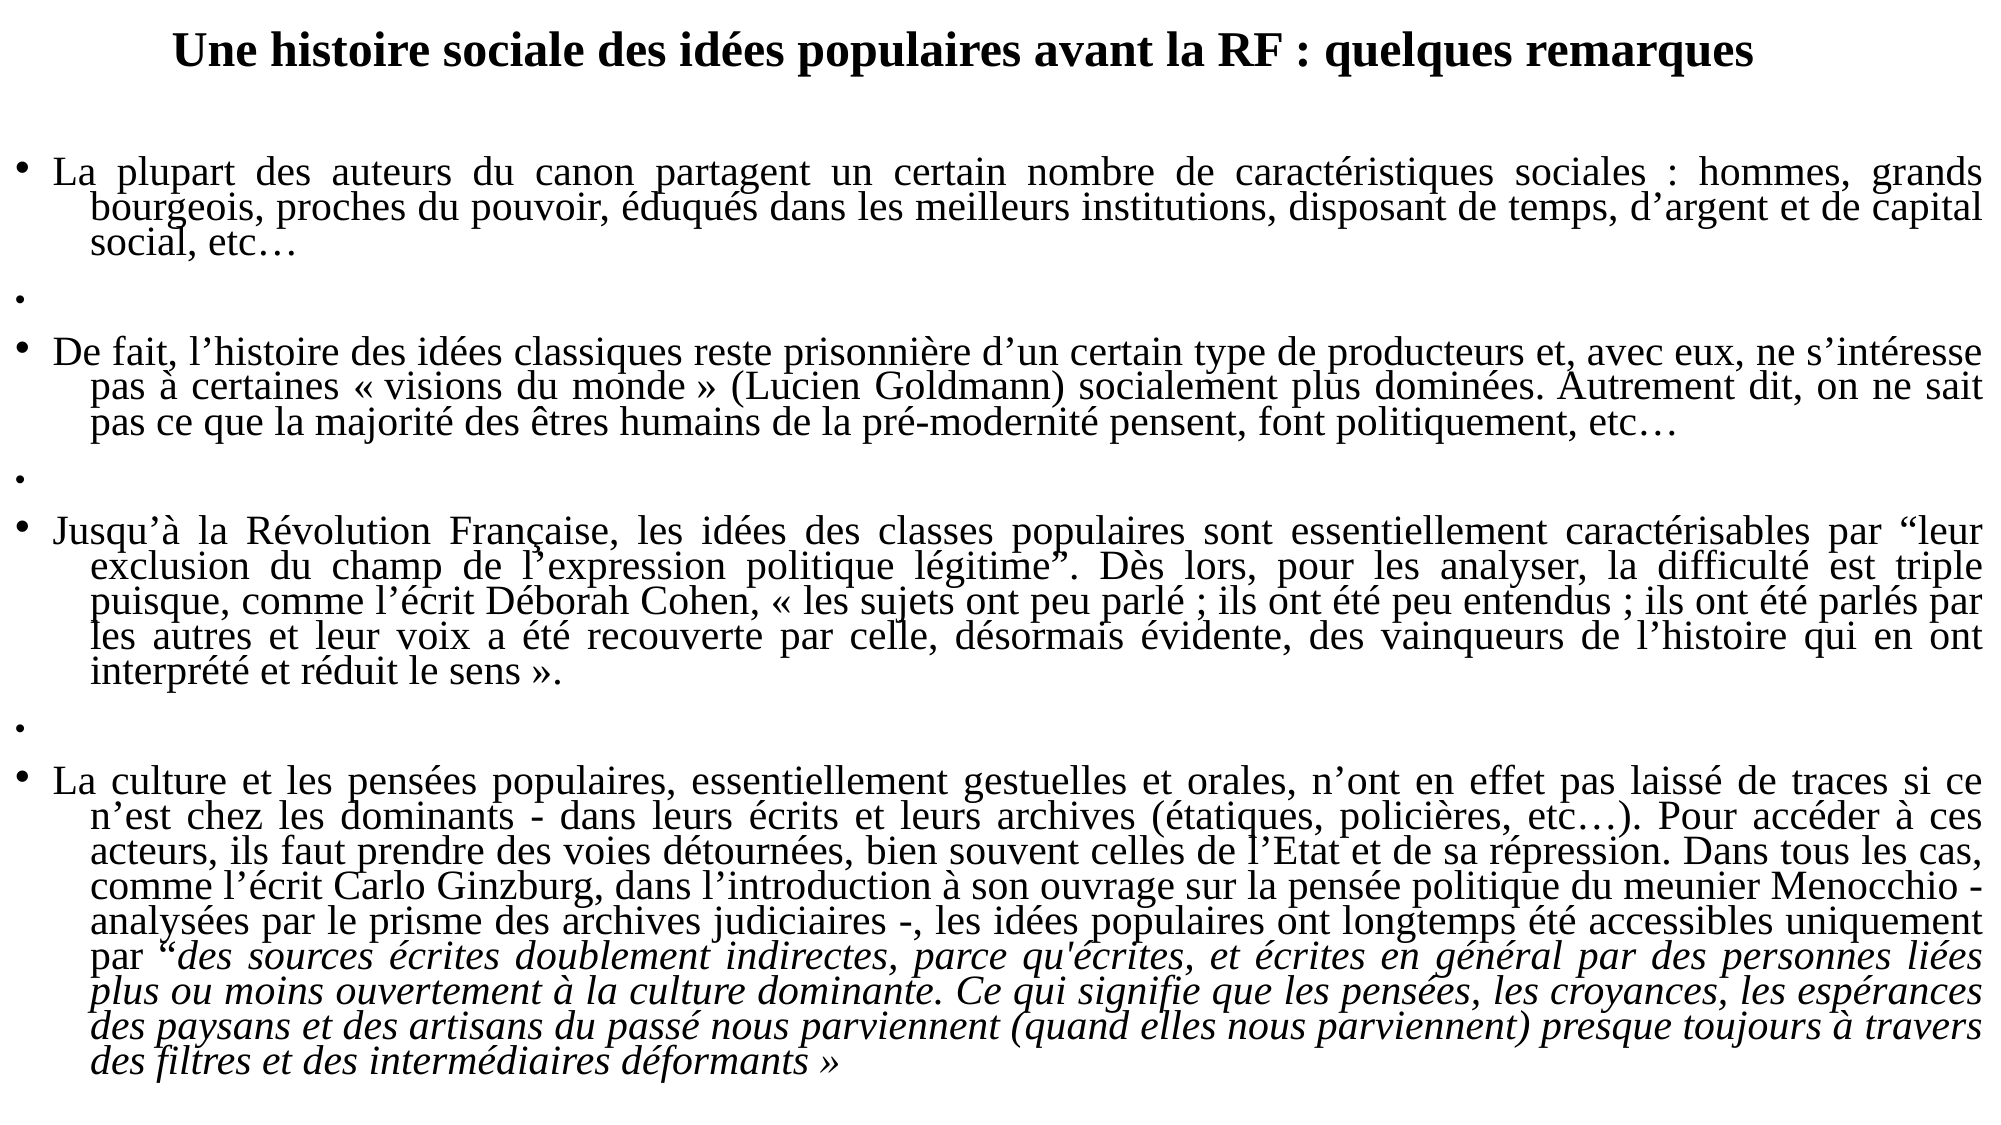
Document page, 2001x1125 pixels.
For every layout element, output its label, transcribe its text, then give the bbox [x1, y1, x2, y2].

title Une histoire sociale des idées populaires avant la RF : quelques remarques [156, 0, 1833, 102]
list La plupart des auteurs du canon partagent un certain nombre de caractéristiques sociales : hommes, grands bourgeois, proches du pouvoir, éduqués dans les meilleurs institutions, disposant de temps, d’argent et de capital social, etc… De fait, l’histoire des idées classiques reste prisonnière d’un certain type de producteurs et, avec eux, ne s’intéresse pas à certaines « visions du monde » (Lucien Goldmann) socialement plus dominées. Autrement dit, on ne sait pas ce que la majorité des êtres humains de la pré-modernité pensent, font politiquement, etc… Jusqu’à la Révolution Française, les idées des classes populaires sont essentiellement caractérisables par “leur exclusion du champ de l’expression politique légitime”. Dès lors, pour les analyser, la difficulté est triple puisque, comme l’écrit Déborah Cohen, « les sujets ont peu parlé ; ils ont été peu entendus ; ils ont été parlés par les autres et leur voix a été recouverte par celle, désormais évidente, des vainqueurs de l’histoire qui en ont interprété et réduit le sens ». La culture et les pensées populaires, essentiellement gestuelles et orales, n’ont en effet pas laissé de traces si ce n’est chez les dominants - dans leurs écrits et leurs archives (étatiques, policières, etc…). Pour accéder à ces acteurs, ils faut prendre des voies détournées, bien souvent celles de l’Etat et de sa répression. Dans tous les cas, comme l’écrit Carlo Ginzburg, dans l’introduction à son ouvrage sur la pensée politique du meunier Menocchio - analysées par le prisme des archives judiciaires -, les idées populaires ont longtemps été accessibles uniquement par “des sources écrites doublement indirectes, parce qu'écrites, et écrites en général par des personnes liées plus ou moins ouvertement à la culture dominante. Ce qui signifie que les pensées, les croyances, les espérances des paysans et des artisans du passé nous parviennent (quand elles nous parviennent) presque toujours à travers des filtres et des intermédiaires déformants » [0, 149, 2000, 1125]
